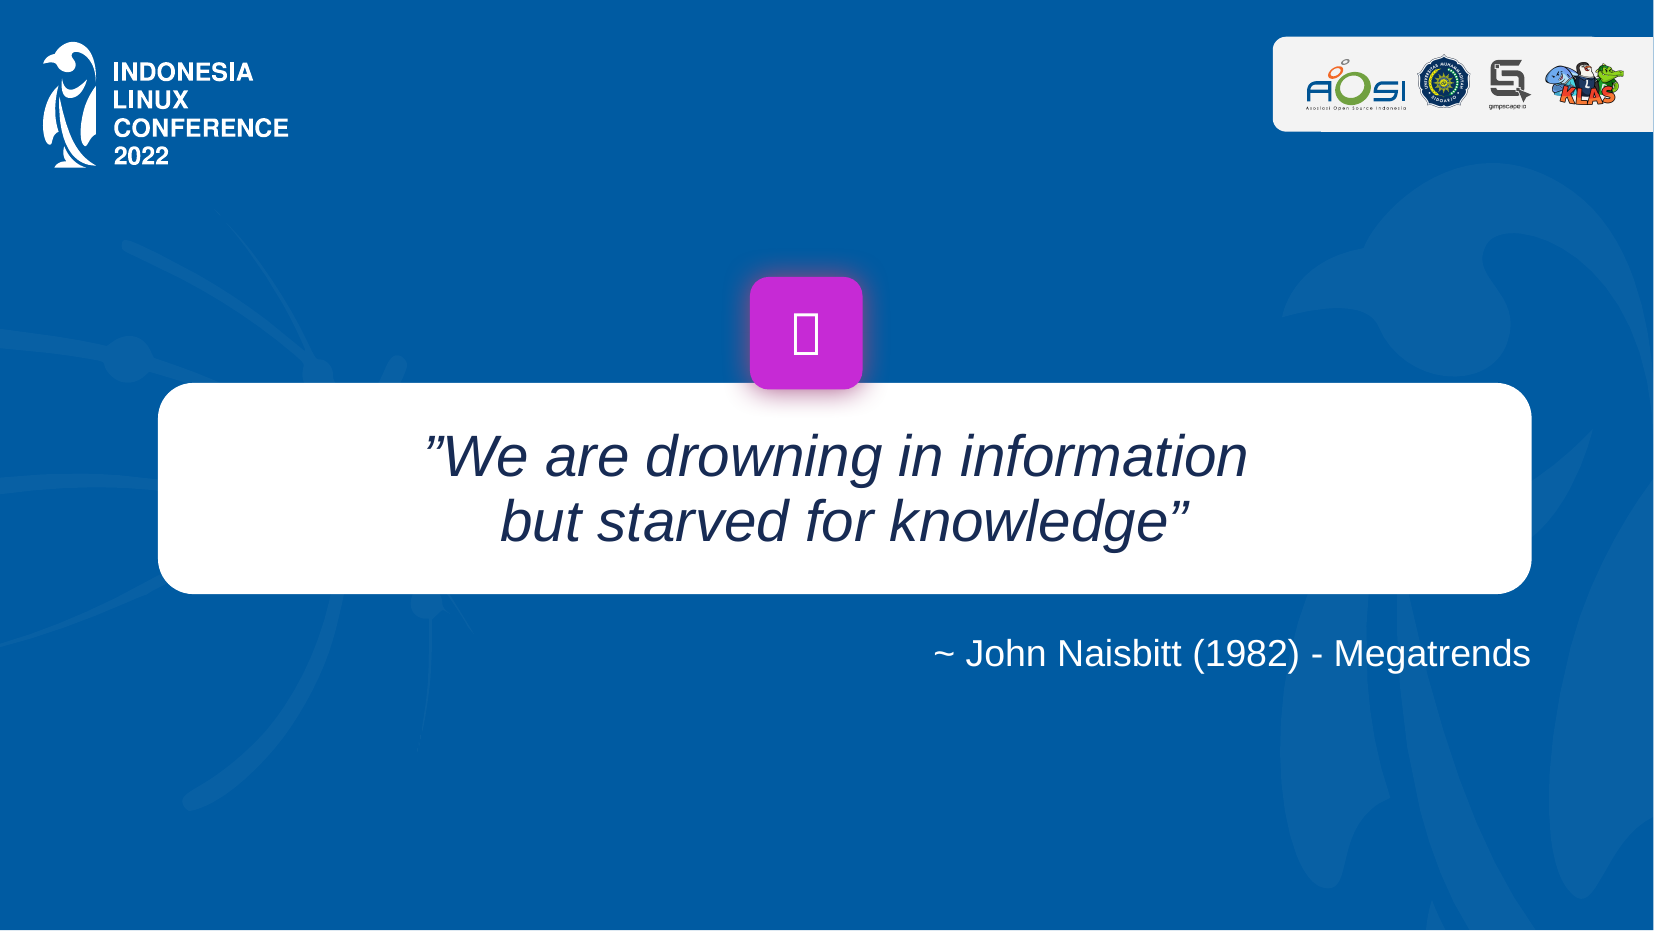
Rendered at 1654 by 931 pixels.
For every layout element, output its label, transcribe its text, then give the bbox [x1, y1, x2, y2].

text_box 📜 [749, 276, 863, 390]
subtitle ~ John Naisbitt (1982) - Megatrends [406, 581, 1532, 725]
text_box ”We are drowning in information but starved for knowledge” [157, 382, 1532, 595]
picture [1417, 54, 1471, 108]
picture [1545, 62, 1624, 105]
